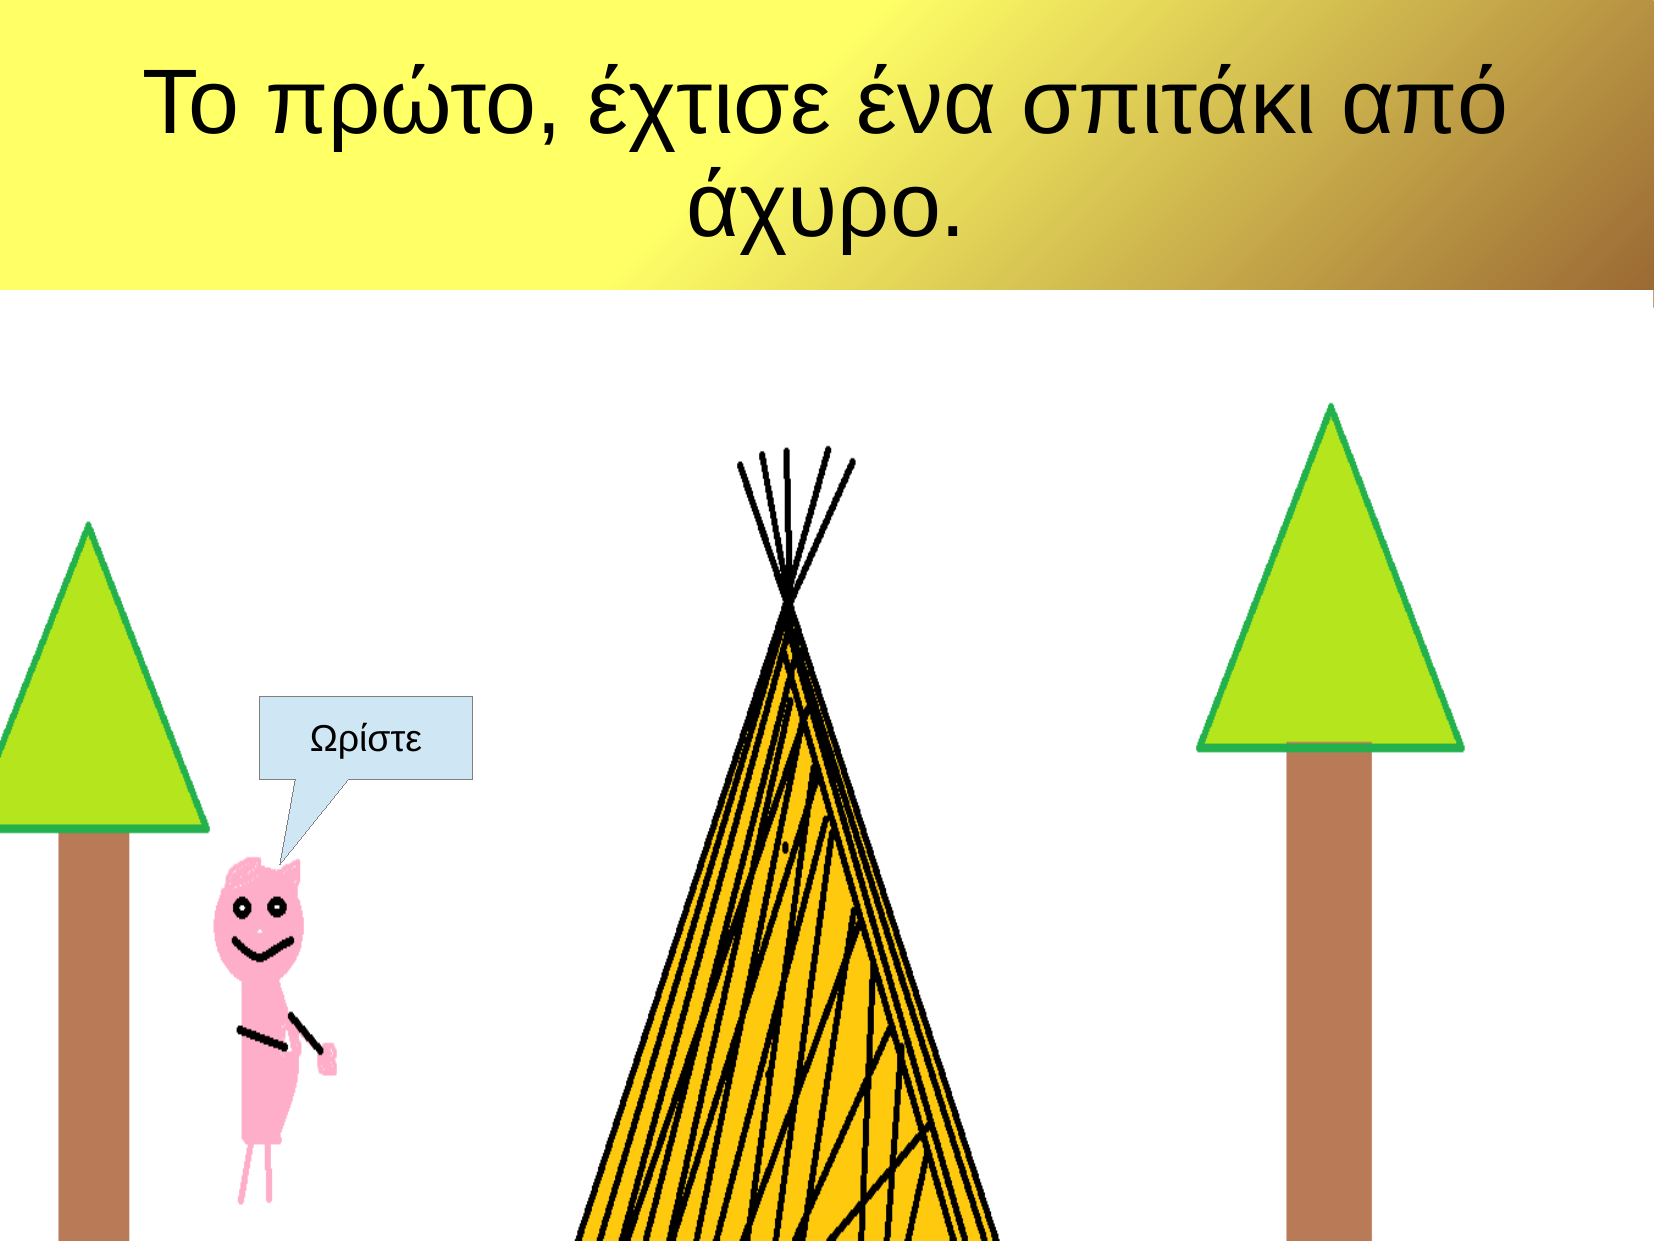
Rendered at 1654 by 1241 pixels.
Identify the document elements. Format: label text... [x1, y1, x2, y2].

picture [0, 290, 1654, 1241]
text_box Ωρίστε [259, 696, 473, 865]
title Το πρώτο, έχτισε ένα σπιτάκι από άχυρο. [0, 0, 1654, 290]
